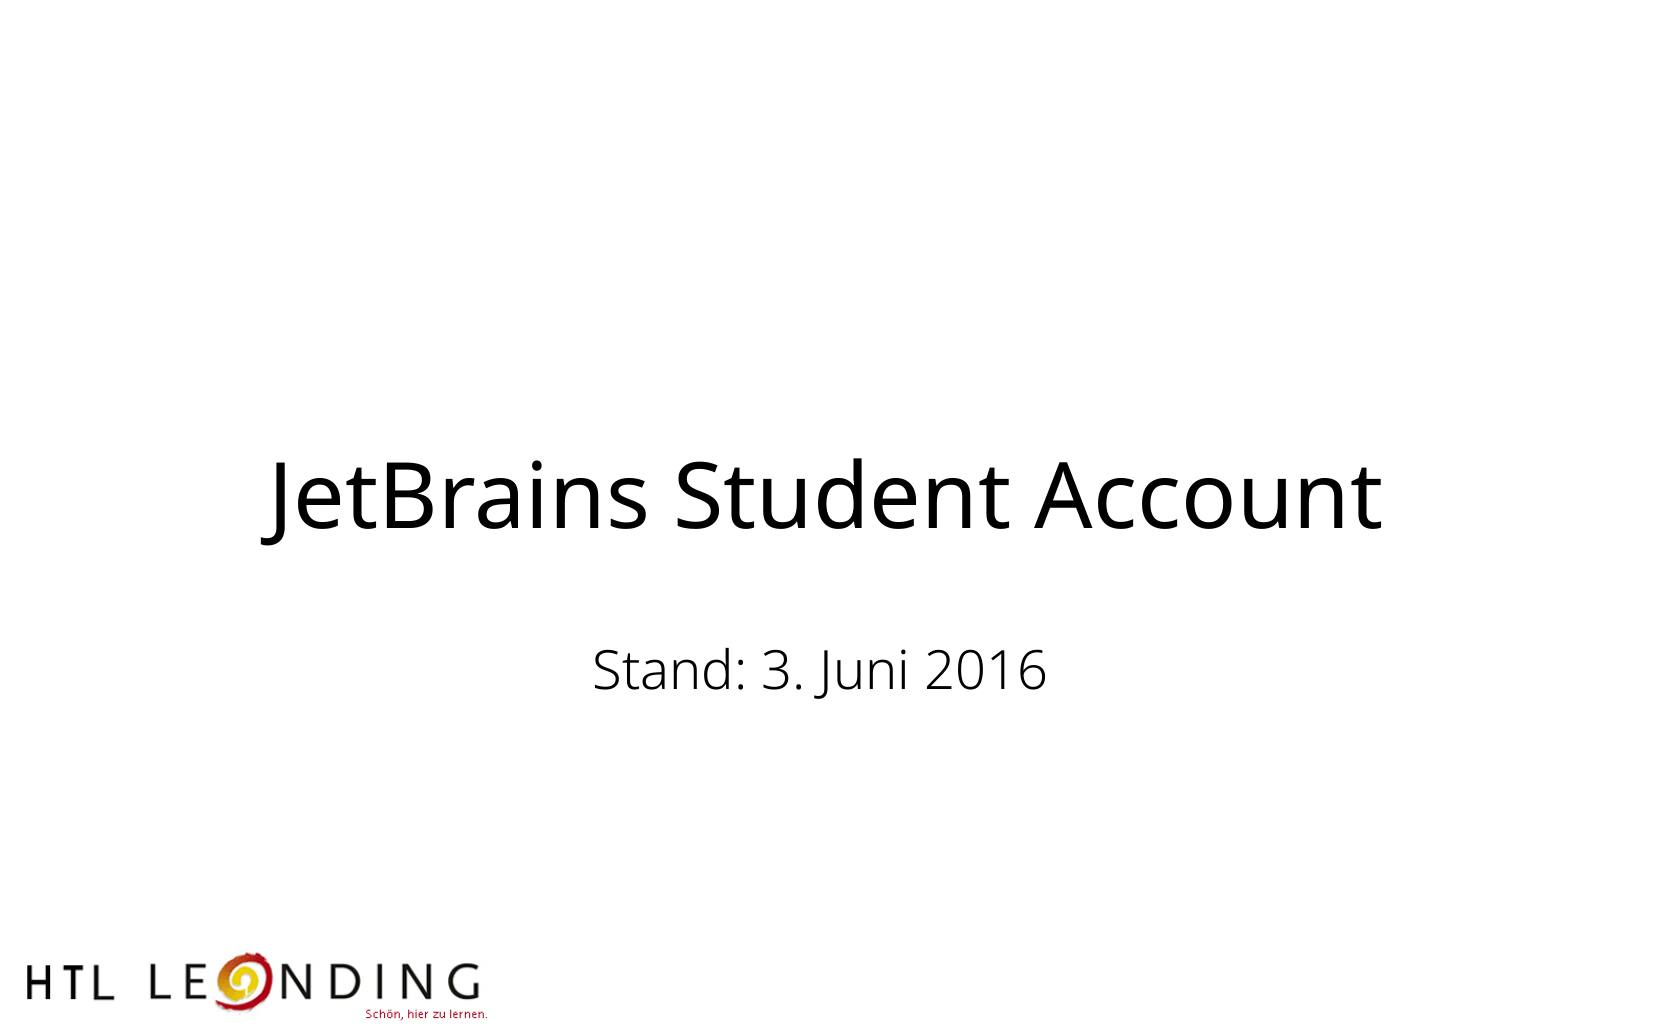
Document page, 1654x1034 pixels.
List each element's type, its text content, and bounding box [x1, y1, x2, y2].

chart [5, 941, 488, 1034]
subtitle Stand: 3. Juni 2016 [177, 580, 1465, 758]
title JetBrains Student Account [177, 183, 1477, 556]
